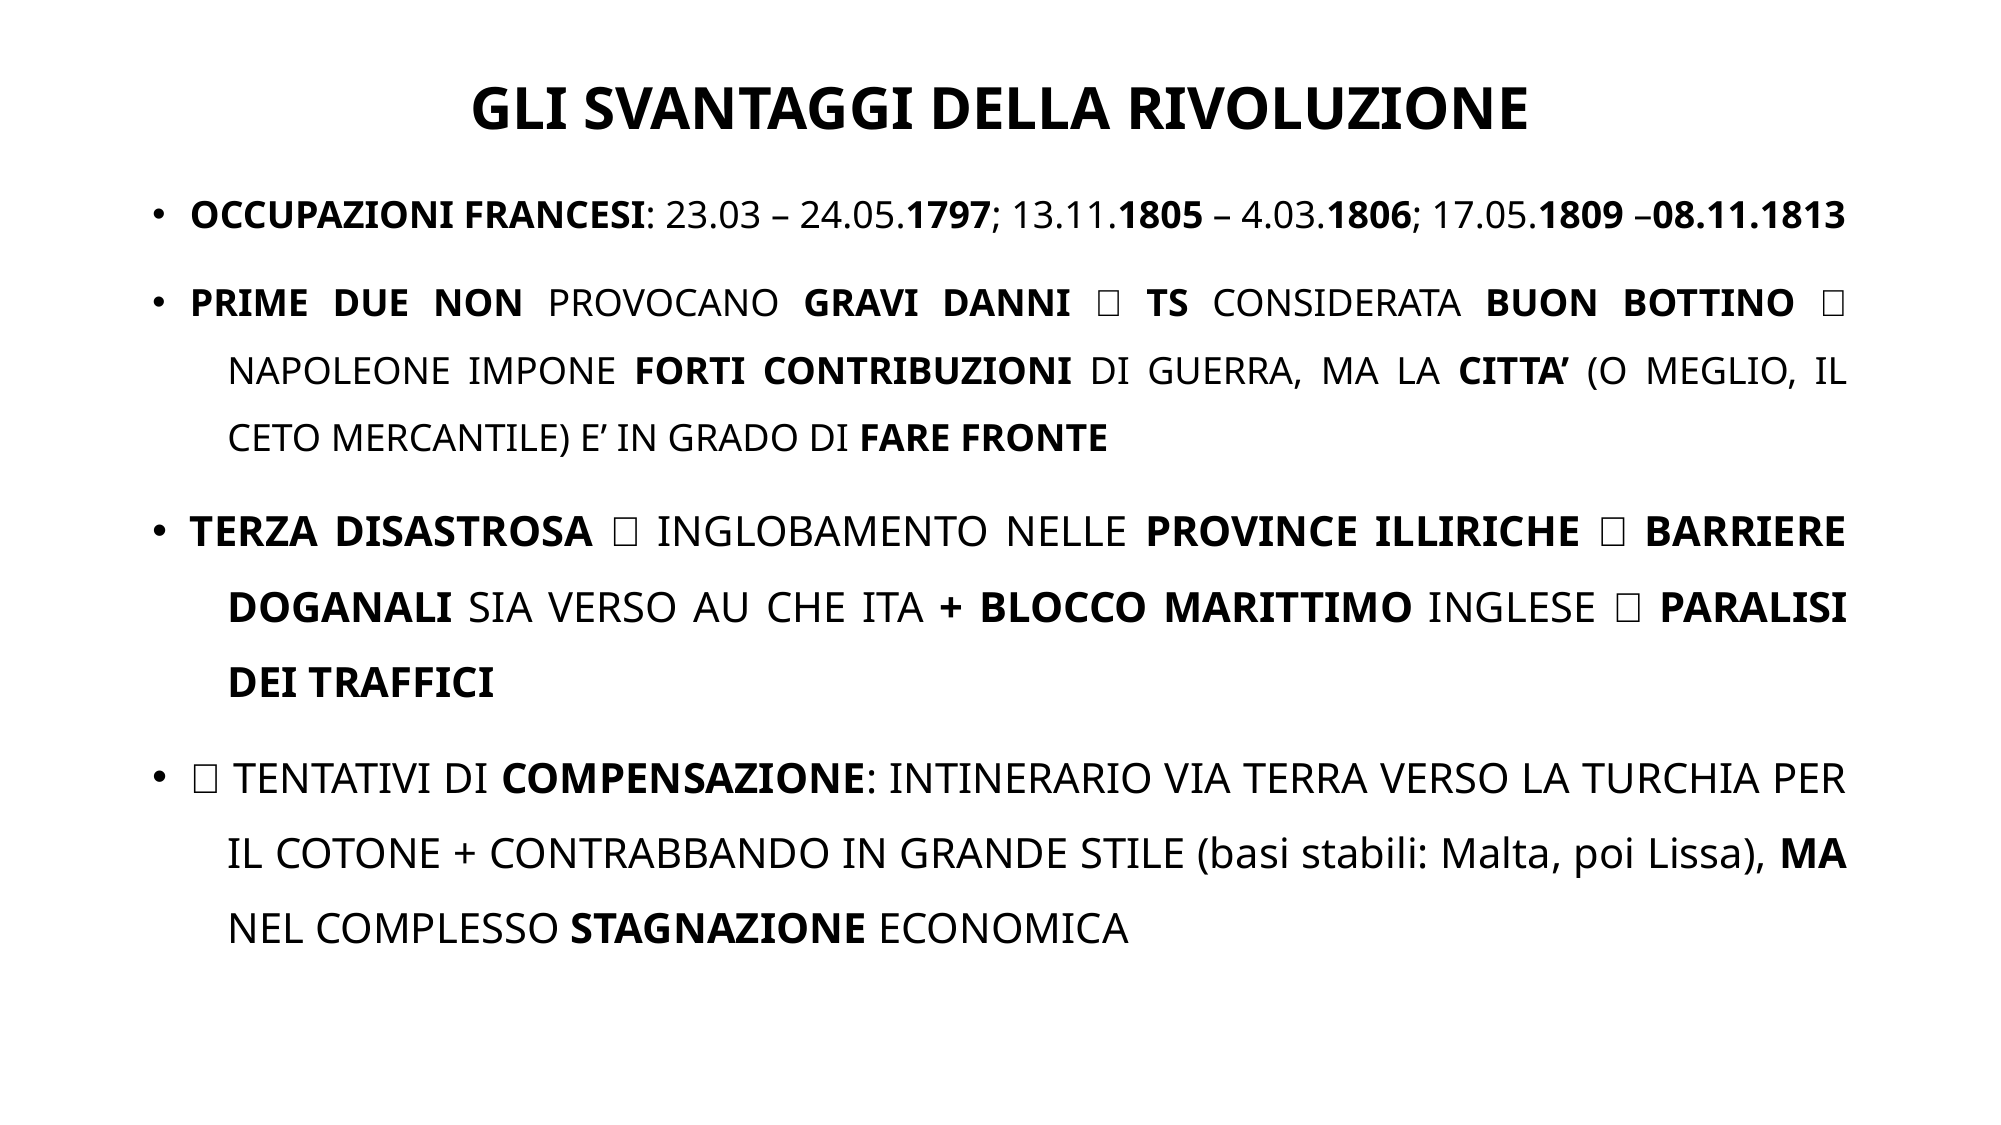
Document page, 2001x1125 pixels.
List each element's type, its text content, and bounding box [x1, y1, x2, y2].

list OCCUPAZIONI FRANCESI: 23.03 – 24.05.1797; 13.11.1805 – 4.03.1806; 17.05.1809 –08.11.1813 PRIME DUE NON PROVOCANO GRAVI DANNI  TS CONSIDERATA BUON BOTTINO  NAPOLEONE IMPONE FORTI CONTRIBUZIONI DI GUERRA, MA LA CITTA’ (O MEGLIO, IL CETO MERCANTILE) E’ IN GRADO DI FARE FRONTE TERZA DISASTROSA  INGLOBAMENTO NELLE PROVINCE ILLIRICHE  BARRIERE DOGANALI SIA VERSO AU CHE ITA + BLOCCO MARITTIMO INGLESE  PARALISI DEI TRAFFICI  TENTATIVI DI COMPENSAZIONE: INTINERARIO VIA TERRA VERSO LA TURCHIA PER IL COTONE + CONTRABBANDO IN GRANDE STILE (basi stabili: Malta, poi Lissa), MA NEL COMPLESSO STAGNAZIONE ECONOMICA [137, 160, 1863, 1103]
title GLI SVANTAGGI DELLA RIVOLUZIONE [137, 59, 1863, 160]
